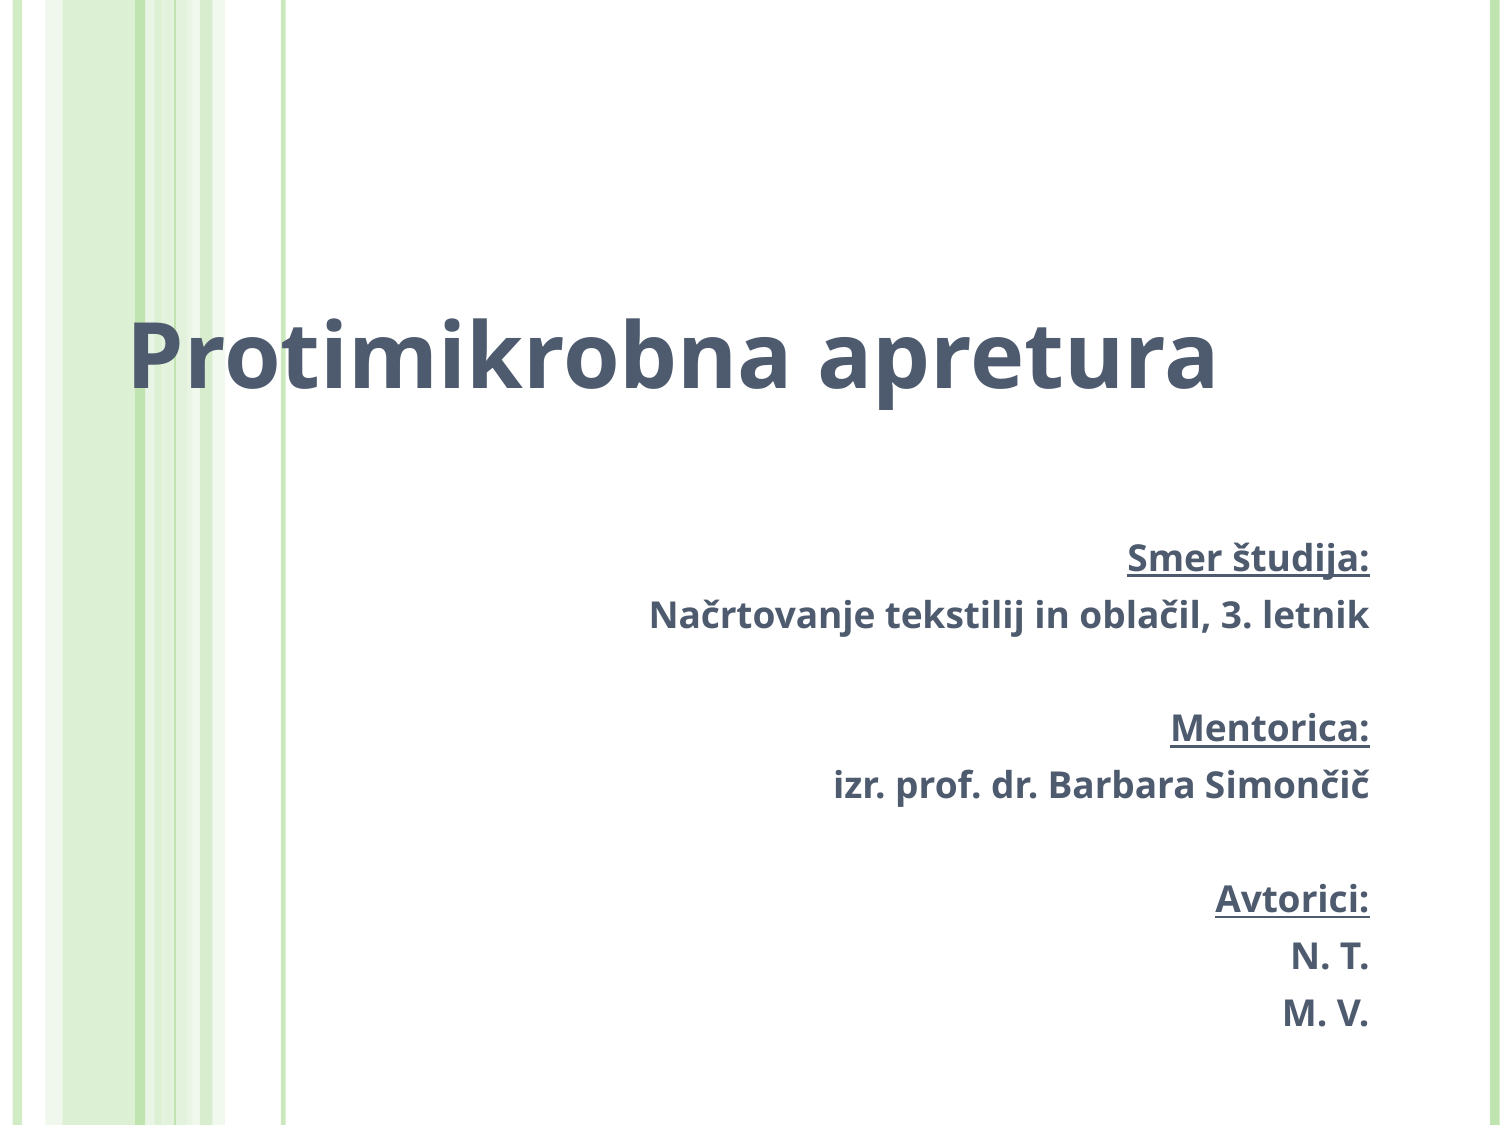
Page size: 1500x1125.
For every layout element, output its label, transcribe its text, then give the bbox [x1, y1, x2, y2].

title Protimikrobna apretura [112, 172, 1388, 414]
subtitle Smer študija: Načrtovanje tekstilij in oblačil, 3. letnik Mentorica: izr. prof. dr. Barbara Simončič Avtorici: N. T. M. V. [371, 527, 1385, 1046]
